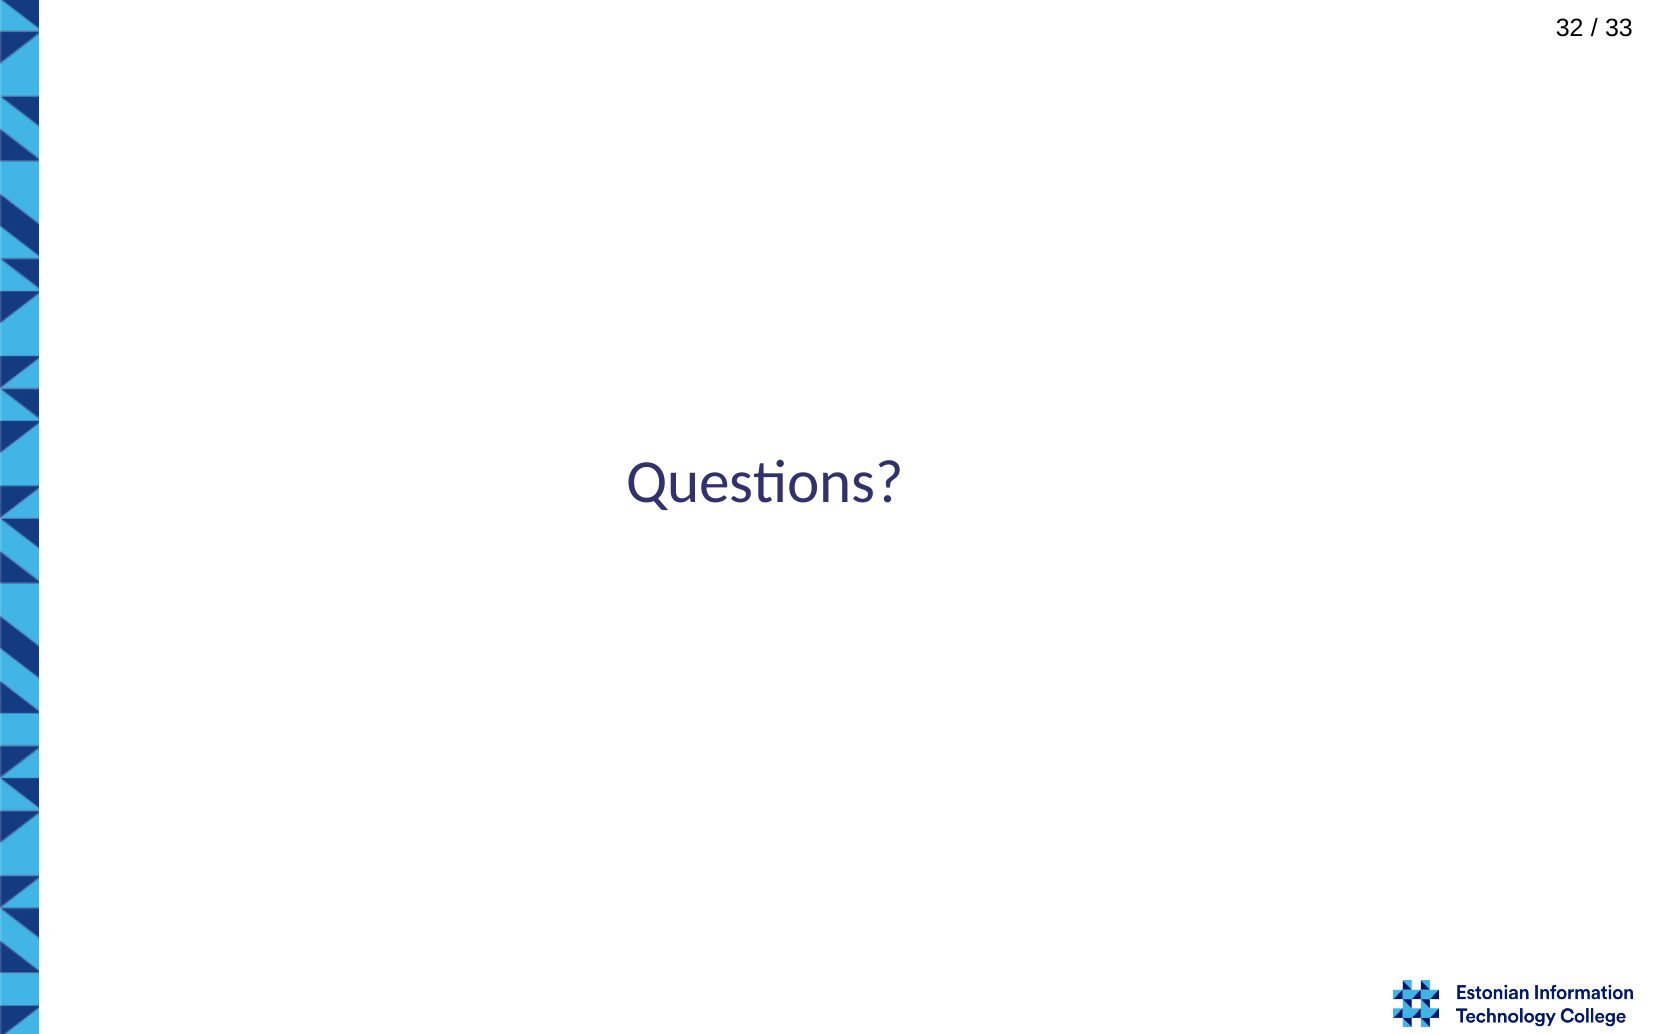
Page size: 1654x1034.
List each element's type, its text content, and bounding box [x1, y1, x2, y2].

title Questions? [625, 431, 1044, 544]
picture [1393, 980, 1633, 1027]
